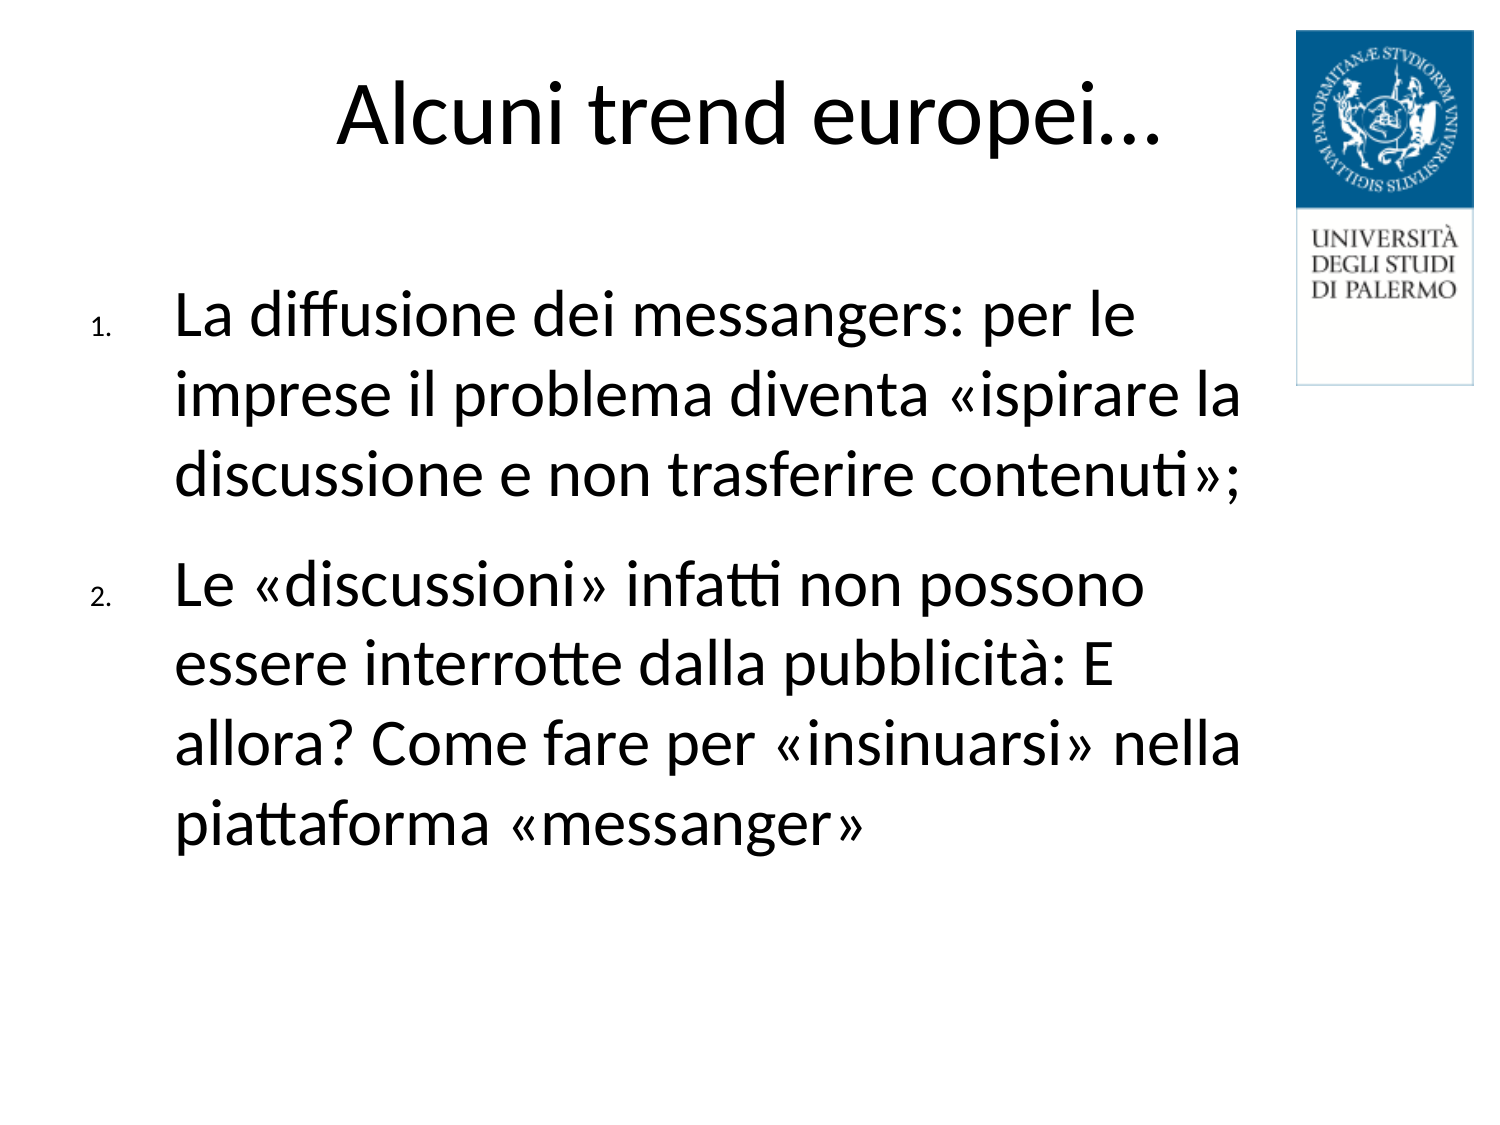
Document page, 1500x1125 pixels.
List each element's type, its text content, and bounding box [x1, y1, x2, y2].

picture [1296, 30, 1474, 386]
list La diffusione dei messangers: per le imprese il problema diventa «ispirare la discussione e non trasferire contenuti»; Le «discussioni» infatti non possono essere interrotte dalla pubblicità: E allora? Come fare per «insinuarsi» nella piattaforma «messanger» [75, 262, 1270, 1005]
title Alcuni trend europei… [75, 45, 1296, 233]
